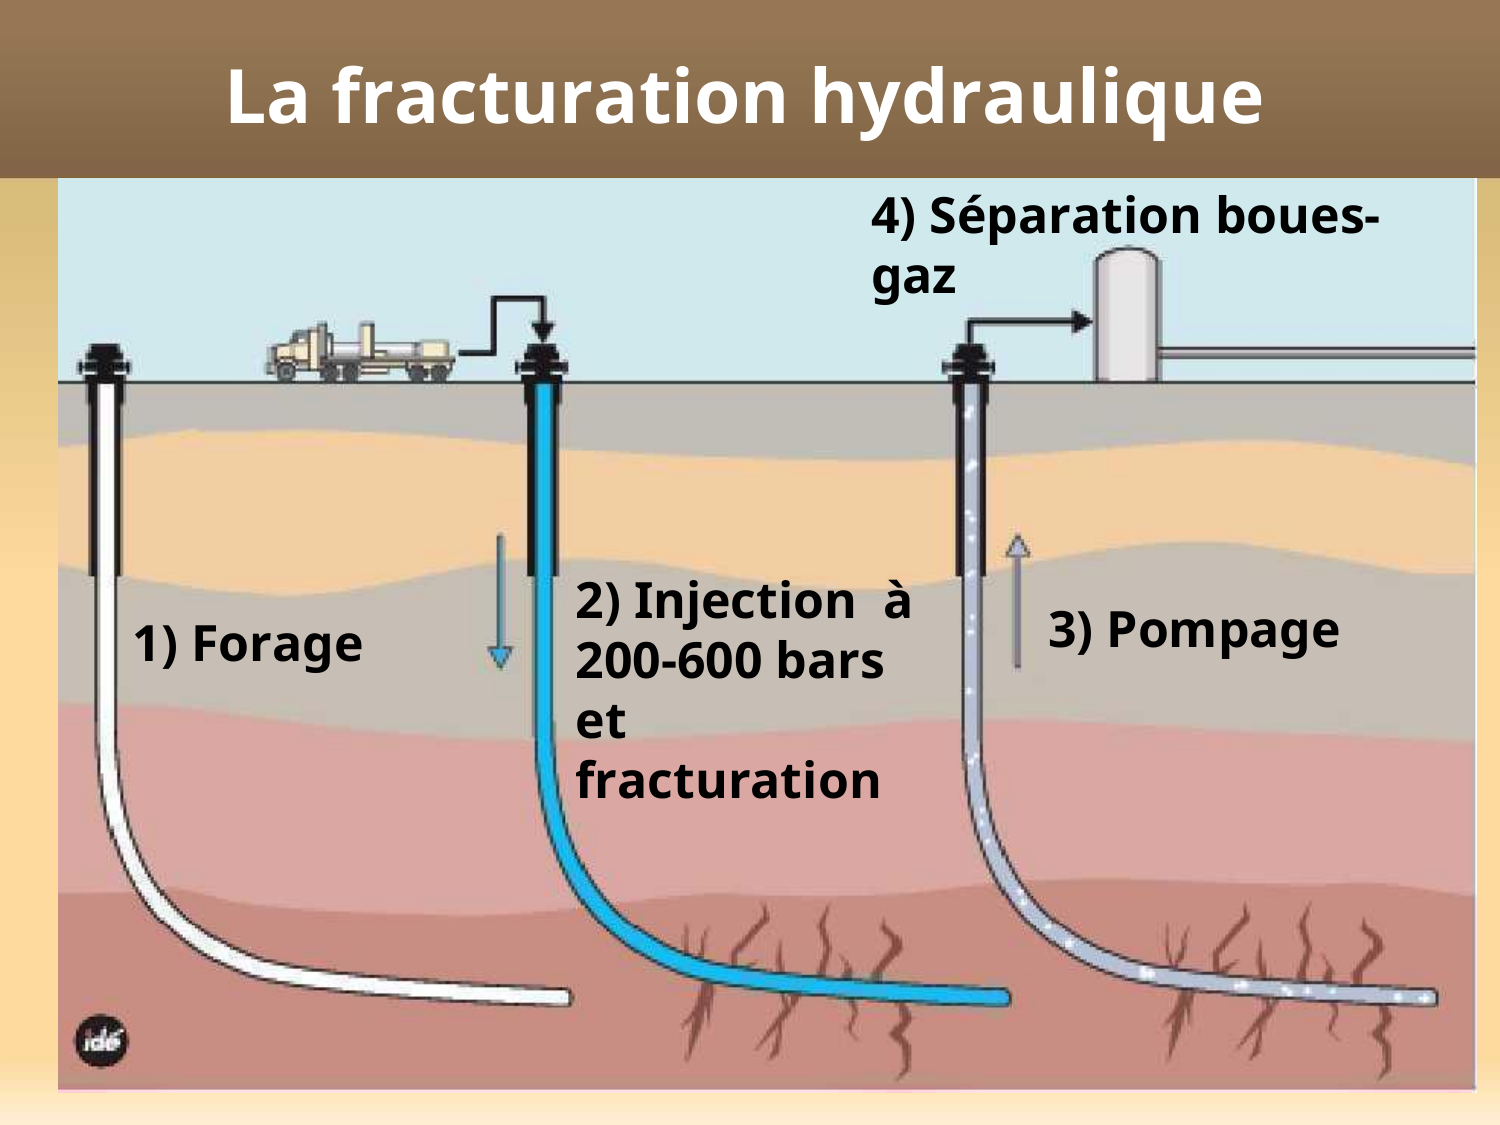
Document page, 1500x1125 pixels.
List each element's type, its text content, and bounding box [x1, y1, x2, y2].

title La fracturation hydraulique [69, 0, 1420, 178]
text_box 4) Séparation boues-gaz [856, 176, 1477, 252]
text_box 1) Forage [117, 604, 384, 680]
text_box 3) Pompage [1033, 590, 1388, 666]
picture [0, 0, 1500, 1125]
text_box 2) Injection à 200-600 bars et fracturation [560, 560, 945, 756]
